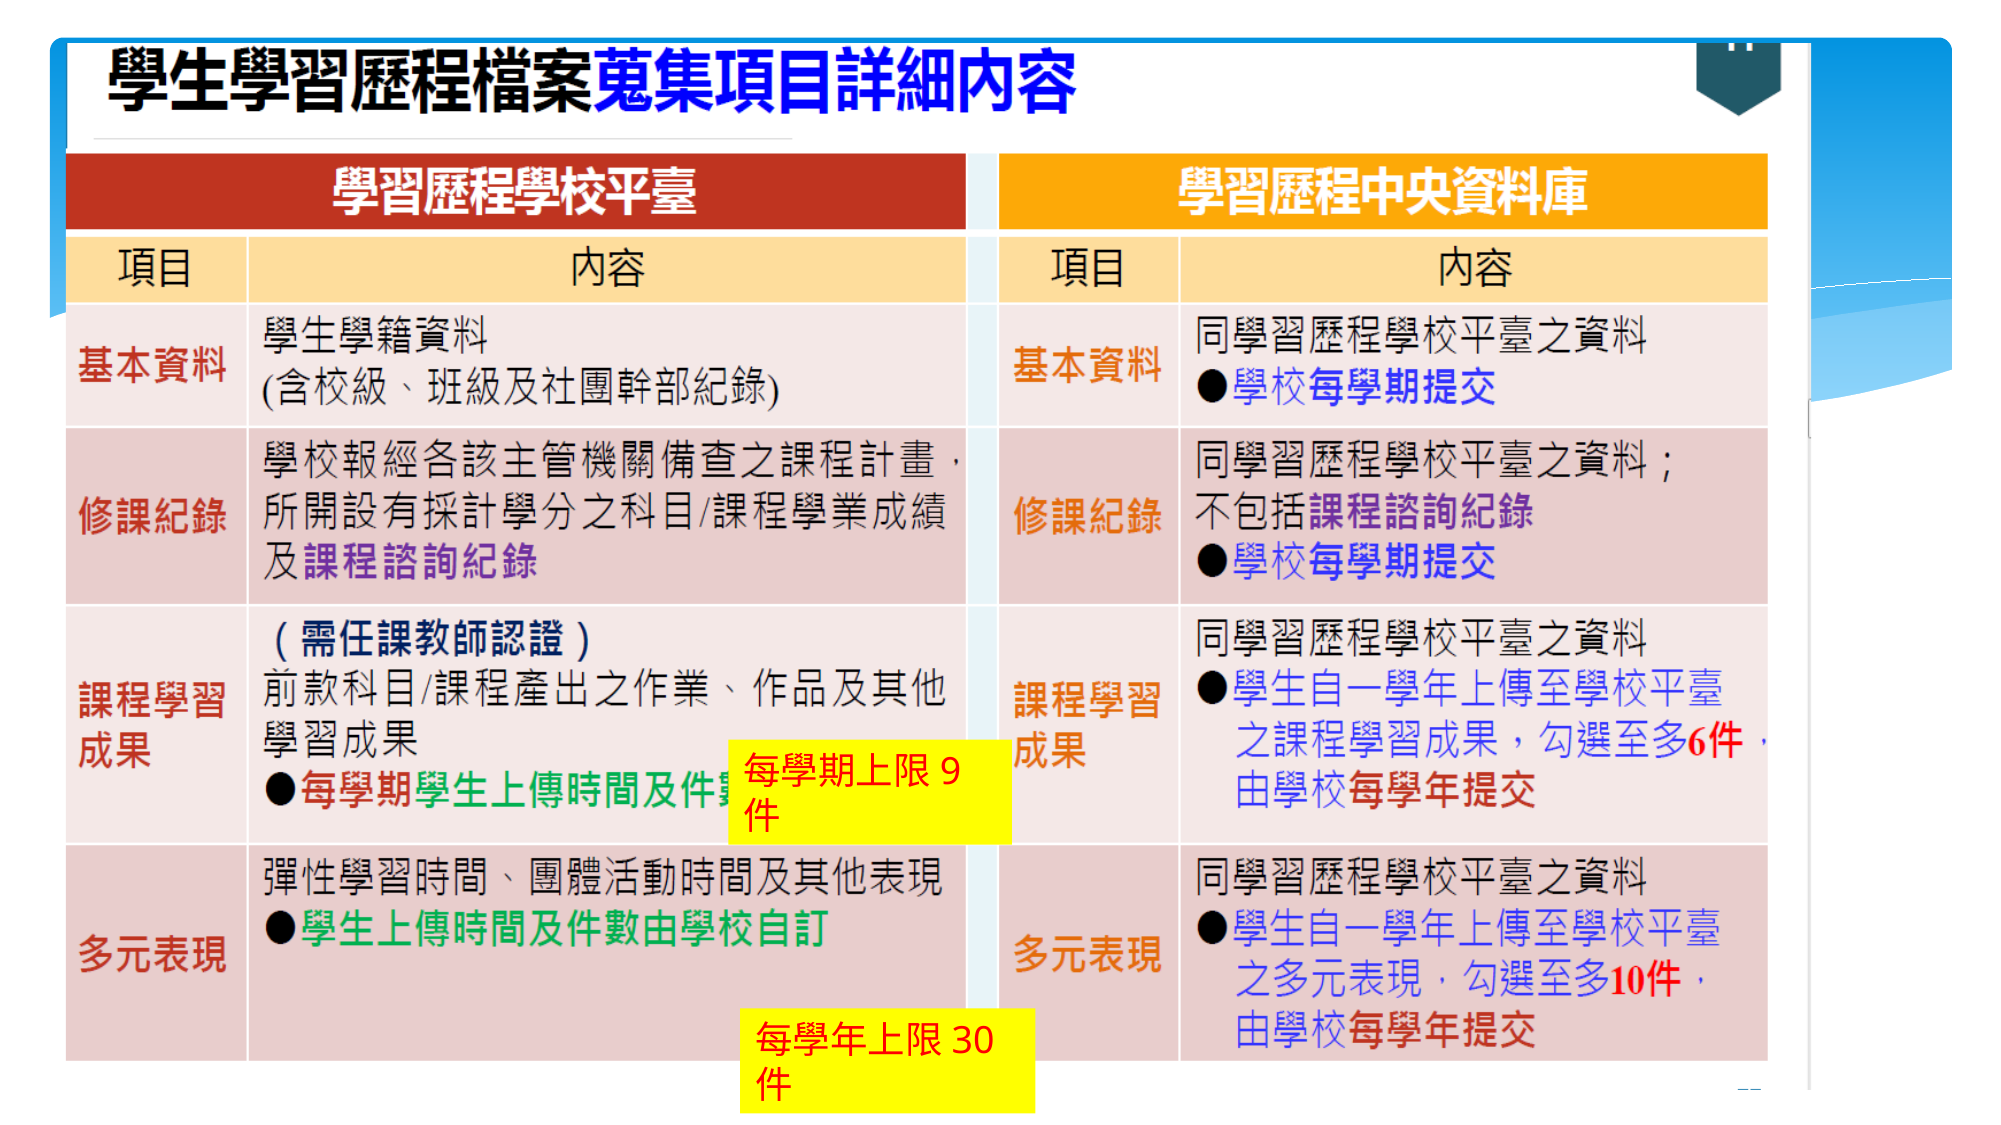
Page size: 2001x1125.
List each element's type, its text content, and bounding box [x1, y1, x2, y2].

text_box 每學期上限9件 [728, 739, 1012, 801]
picture [65, 44, 1812, 1090]
text_box 每學年上限30件 [740, 1008, 1036, 1070]
